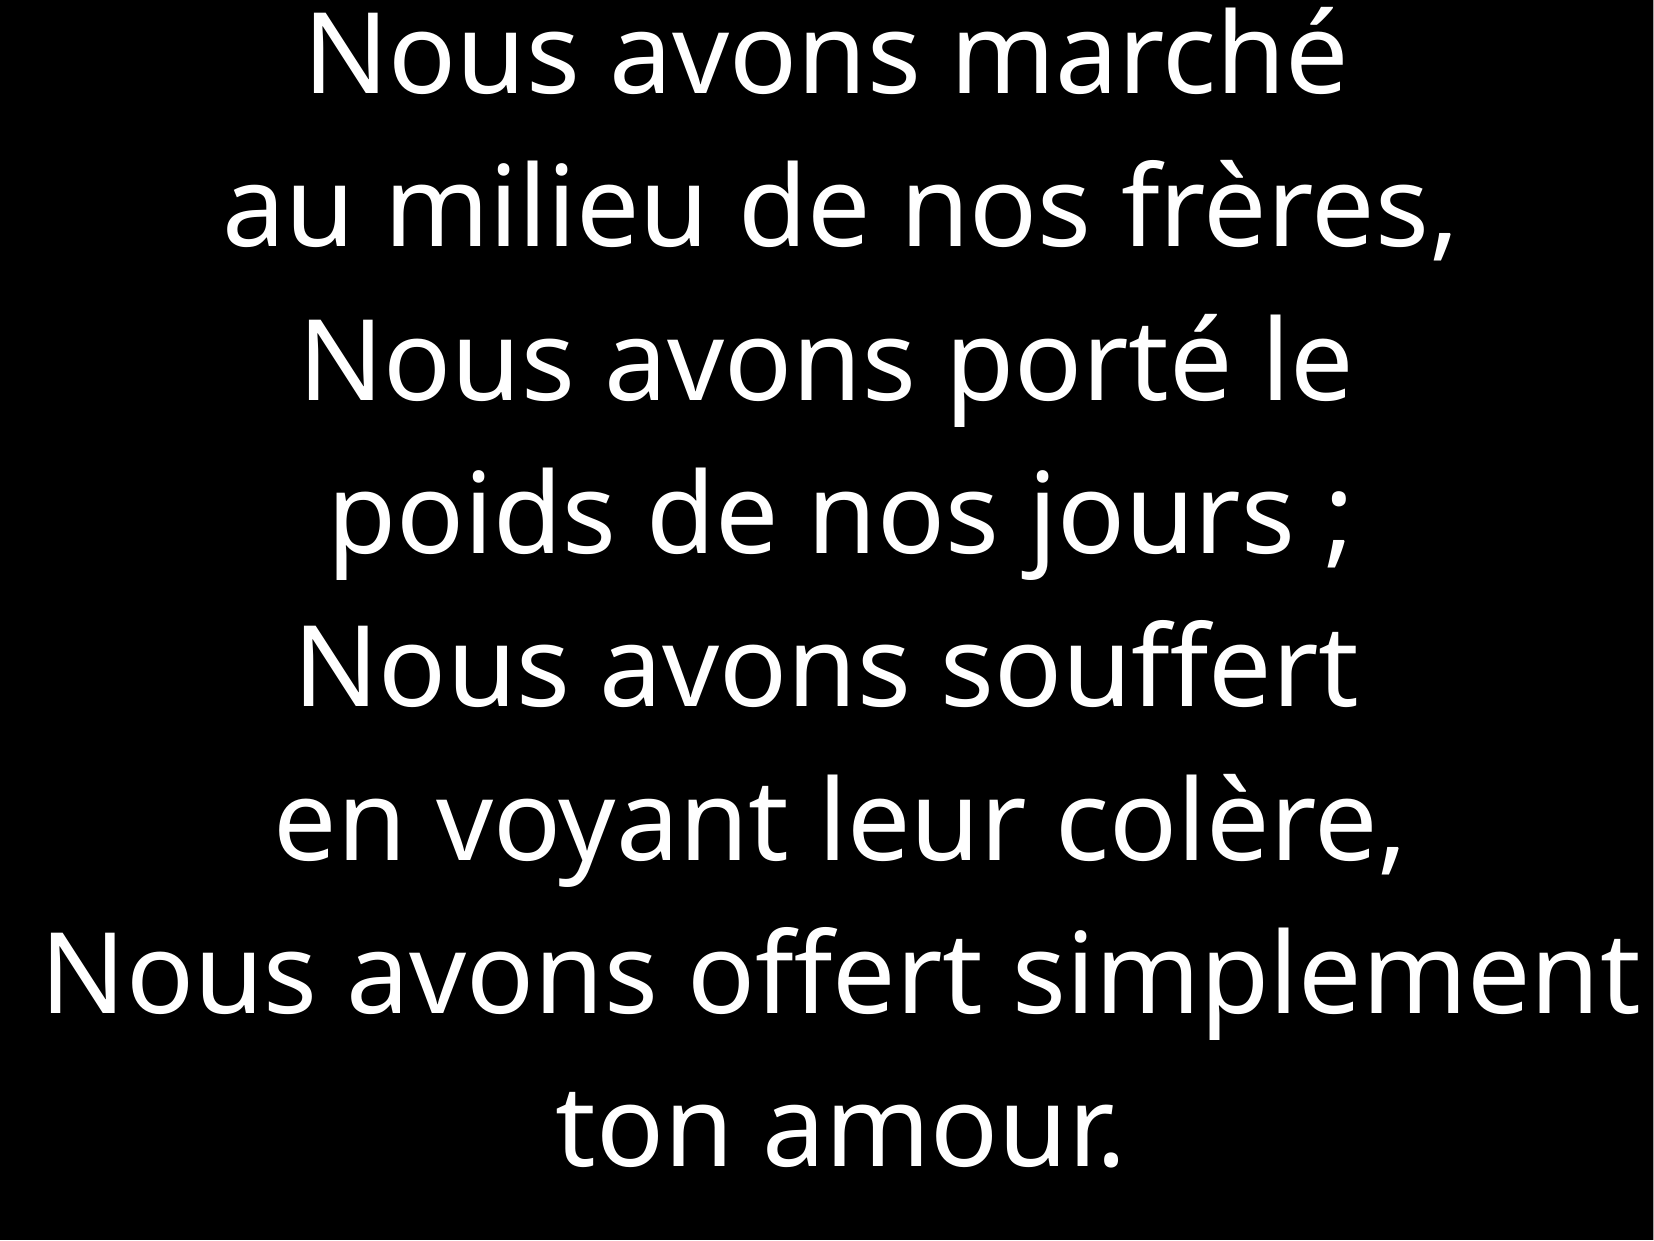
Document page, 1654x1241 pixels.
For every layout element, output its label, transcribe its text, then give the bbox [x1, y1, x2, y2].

subtitle Nous avons marché au milieu de nos frères, Nous avons porté le poids de nos jours ; Nous avons souffert en voyant leur colère, Nous avons offert simplement ton amour. [29, 0, 1654, 1214]
